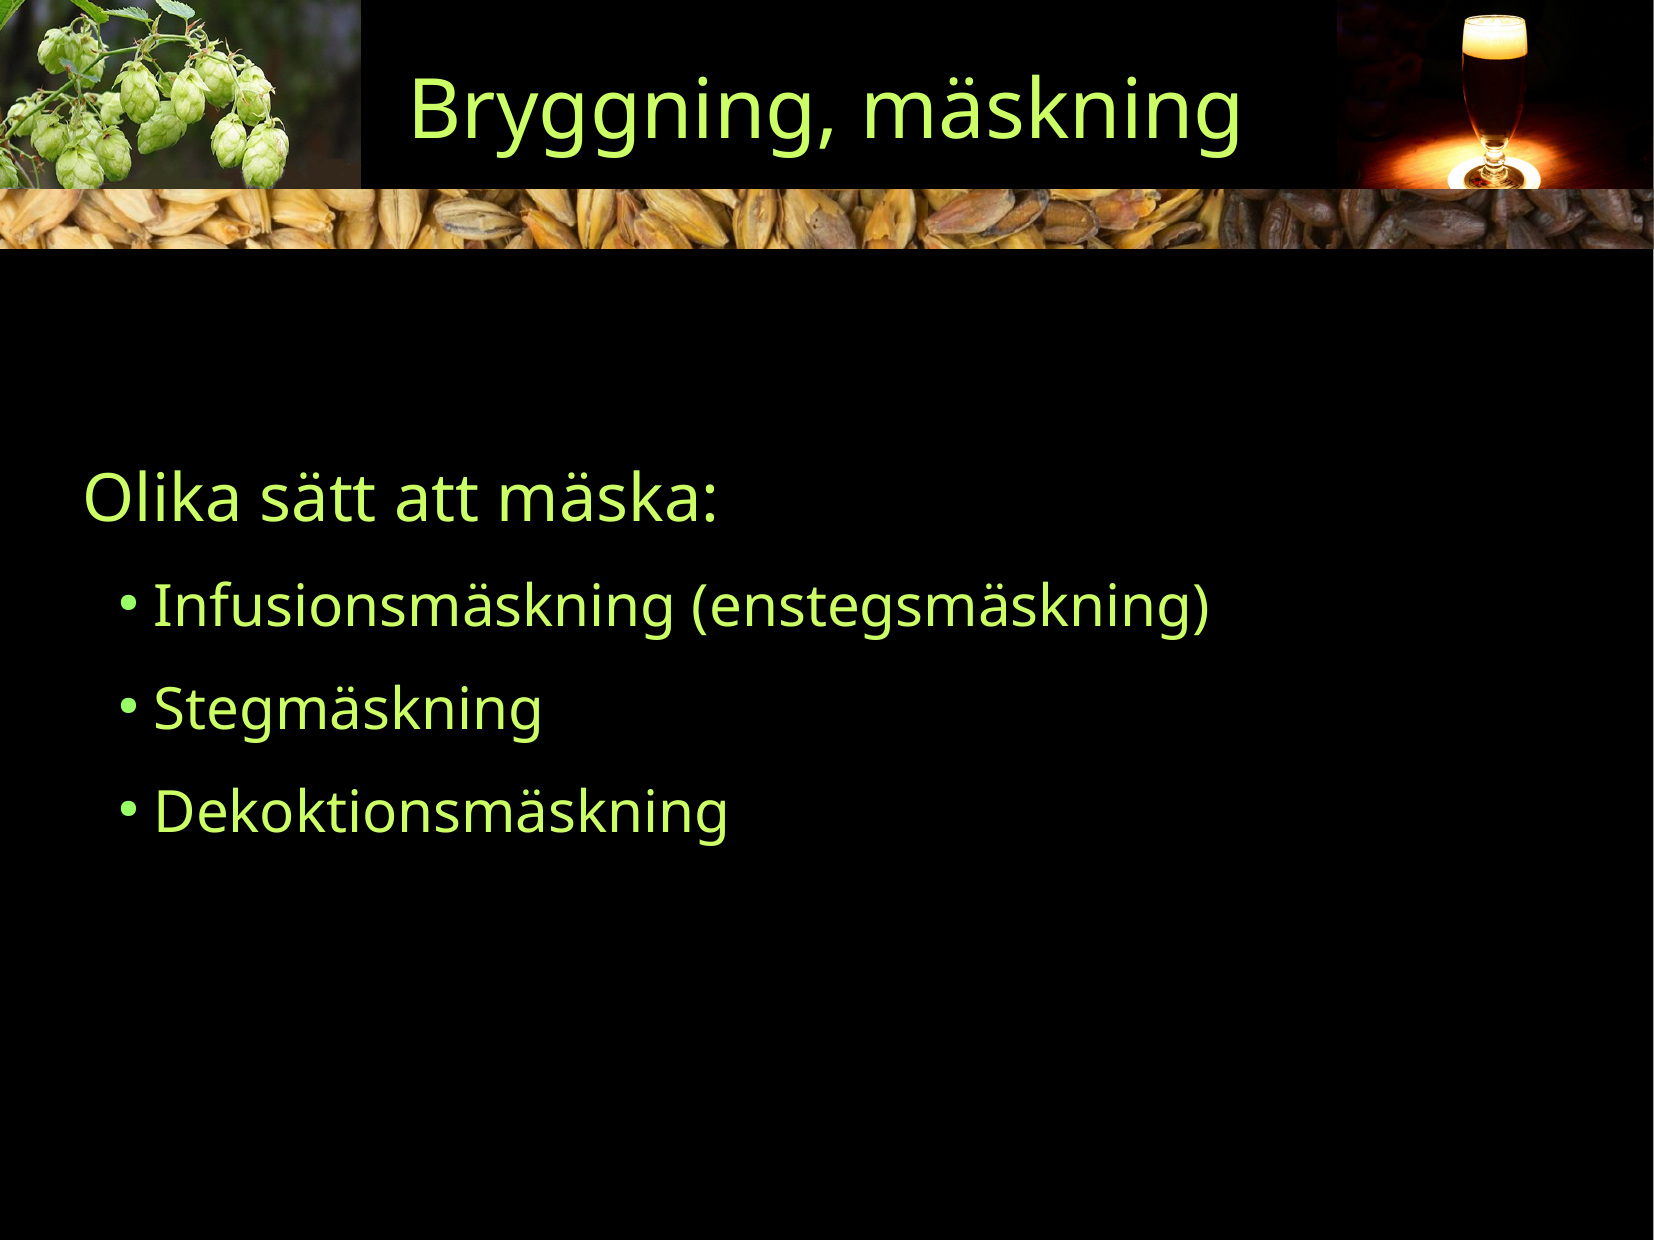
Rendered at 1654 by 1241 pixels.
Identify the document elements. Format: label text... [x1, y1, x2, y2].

list Olika sätt att mäska: Infusionsmäskning (enstegsmäskning) Stegmäskning Dekoktionsmäskning [82, 307, 1571, 1205]
title [361, 143, 1337, 189]
picture [0, 0, 1654, 249]
title Bryggning, mäskning [361, 49, 1337, 143]
